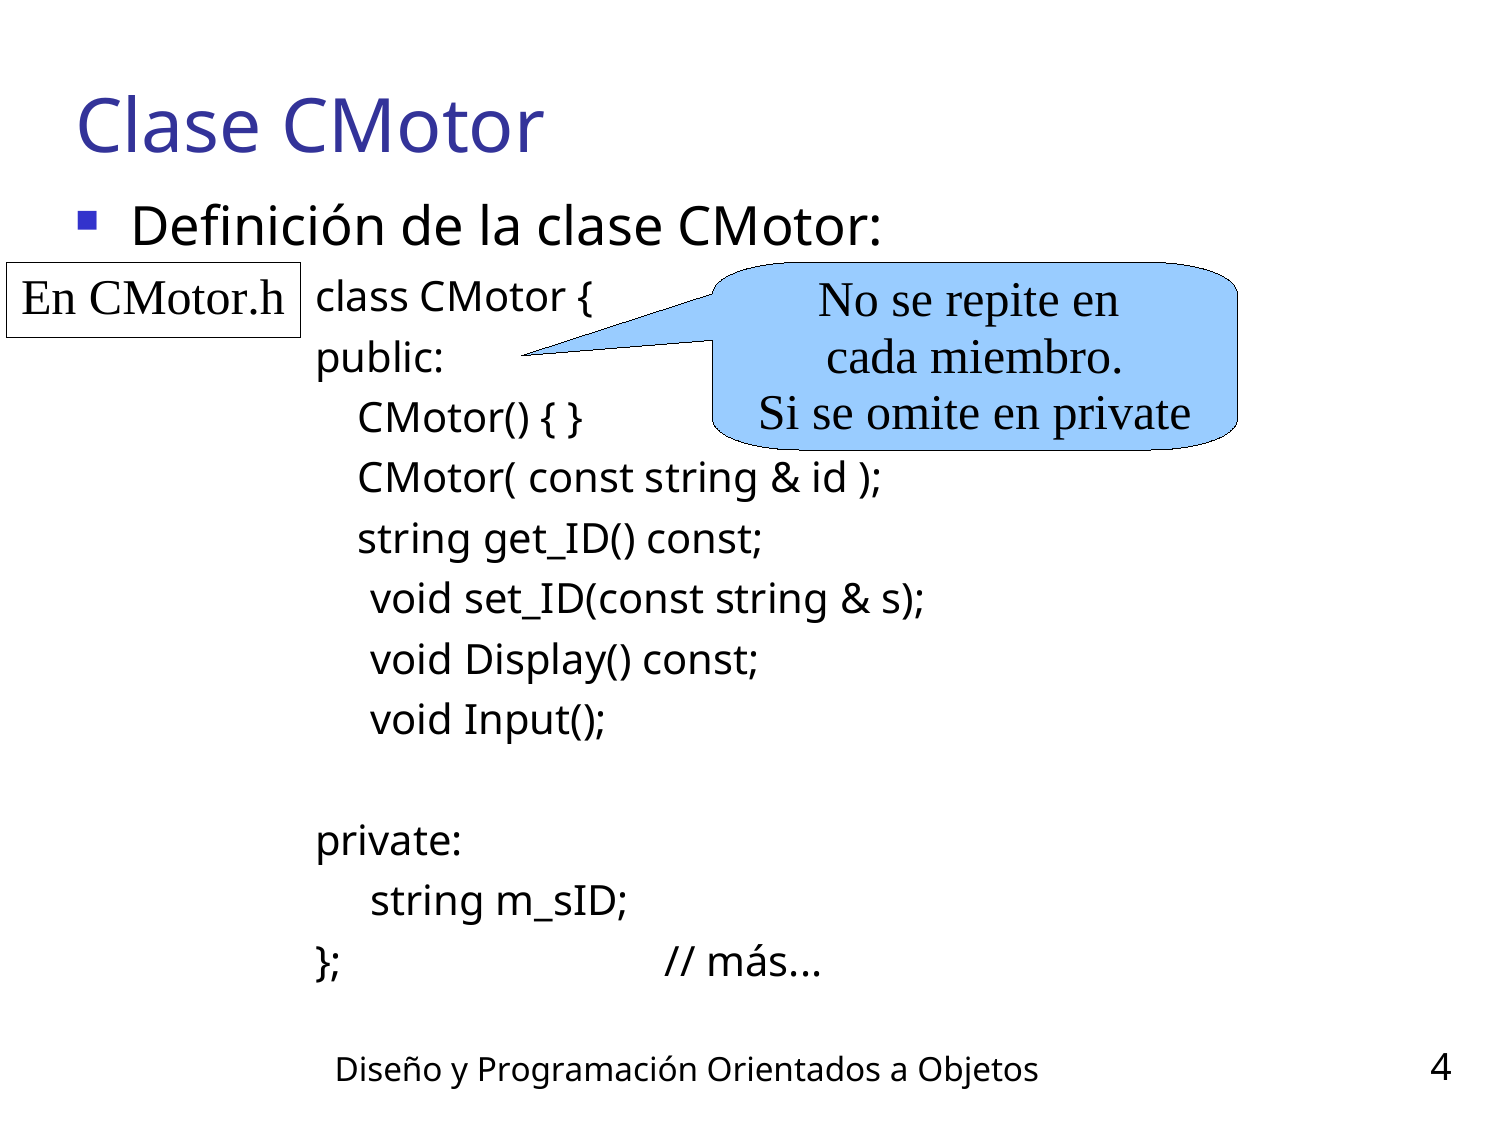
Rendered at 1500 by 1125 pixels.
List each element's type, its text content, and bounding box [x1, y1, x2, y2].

text_box En CMotor.h [6, 262, 298, 338]
list Definición de la clase CMotor: [75, 187, 1462, 1051]
text_box class CMotor { public: CMotor() { } CMotor( const string & id ); string get_ID() const; void set_ID(const string & s); void Display() const; void Input(); private: string m_sID; }; // más... [299, 1051, 1375, 1075]
text_box No se repite en cada miembro. Si se omite en private [521, 262, 1238, 451]
title Clase CMotor [75, 37, 1466, 200]
